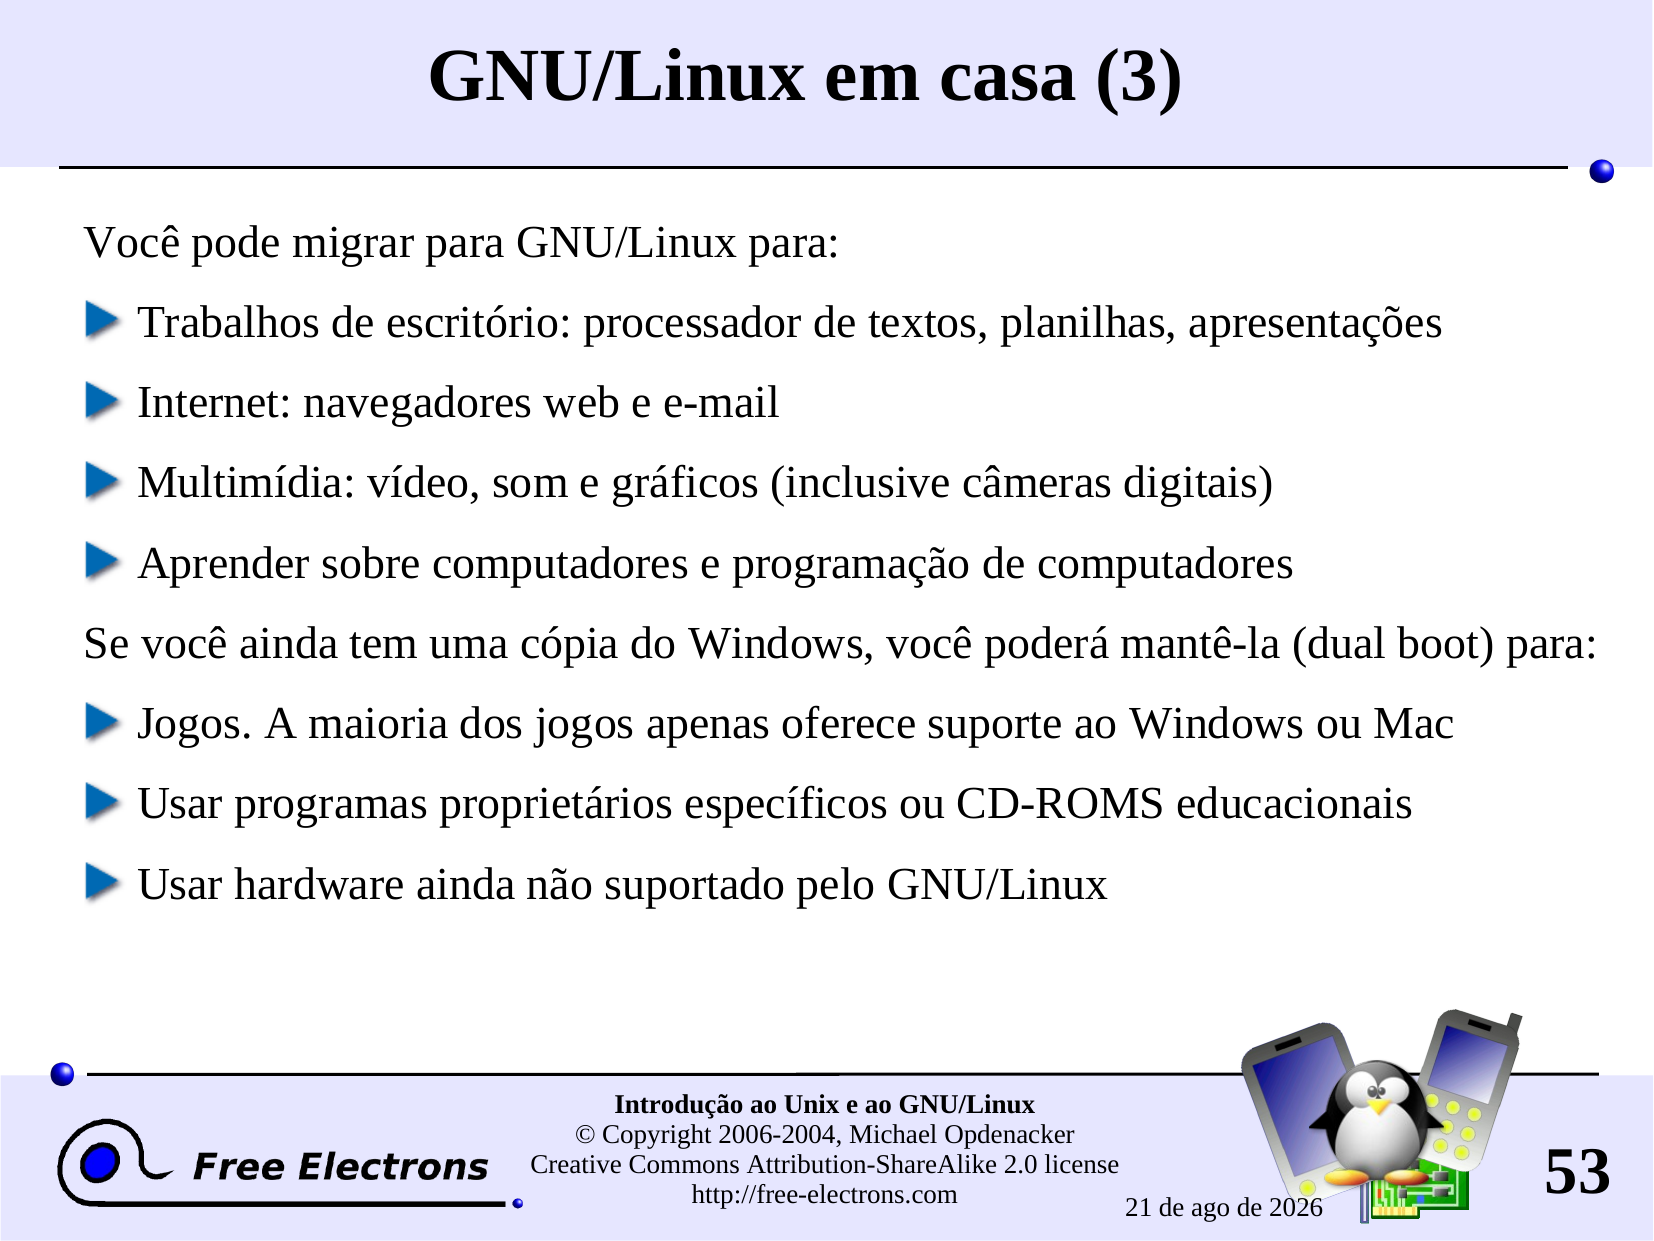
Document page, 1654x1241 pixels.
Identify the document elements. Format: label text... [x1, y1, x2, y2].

picture [50, 1108, 527, 1216]
title GNU/Linux em casa (3) [60, 12, 1551, 138]
list Você pode migrar para GNU/Linux para: Trabalhos de escritório: processador de textos, planilhas, apresentações Internet: navegadores web e e-mail Multimídia: vídeo, som e gráficos (inclusive câmeras digitais) Aprender sobre computadores e programação de computadores Se você ainda tem uma cópia do Windows, você poderá mantê-la (dual boot) para: Jogos. A maioria dos jogos apenas oferece suporte ao Windows ou Mac Usar programas proprietários específicos ou CD-ROMS educacionais Usar hardware ainda não suportado pelo GNU/Linux [66, 216, 1618, 1077]
picture [1235, 1077, 1517, 1241]
picture [1285, 1199, 1292, 1215]
